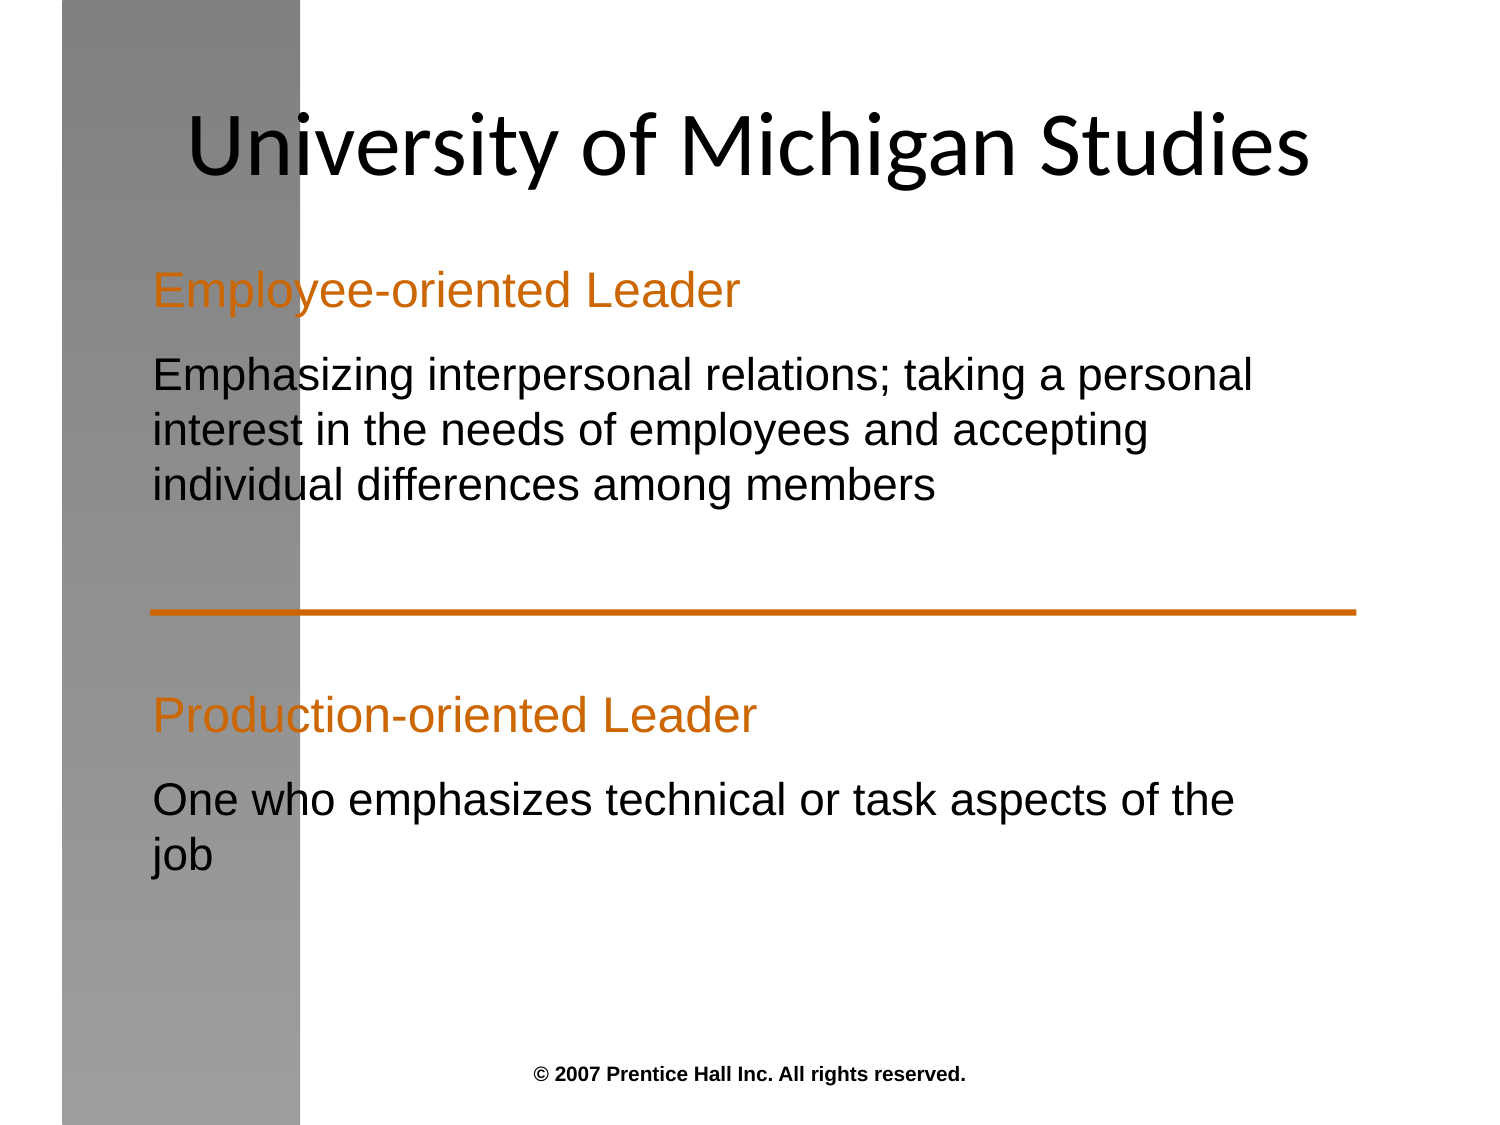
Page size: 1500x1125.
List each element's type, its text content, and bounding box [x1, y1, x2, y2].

title University of Michigan Studies [75, 45, 1426, 233]
text_box © 2007 Prentice Hall Inc. All rights reserved. [512, 1042, 988, 1103]
text_box Employee-oriented Leader Emphasizing interpersonal relations; taking a personal interest in the needs of employees and accepting individual differences among members [137, 249, 1351, 518]
text_box Production-oriented Leader One who emphasizes technical or task aspects of the job [137, 675, 1288, 888]
